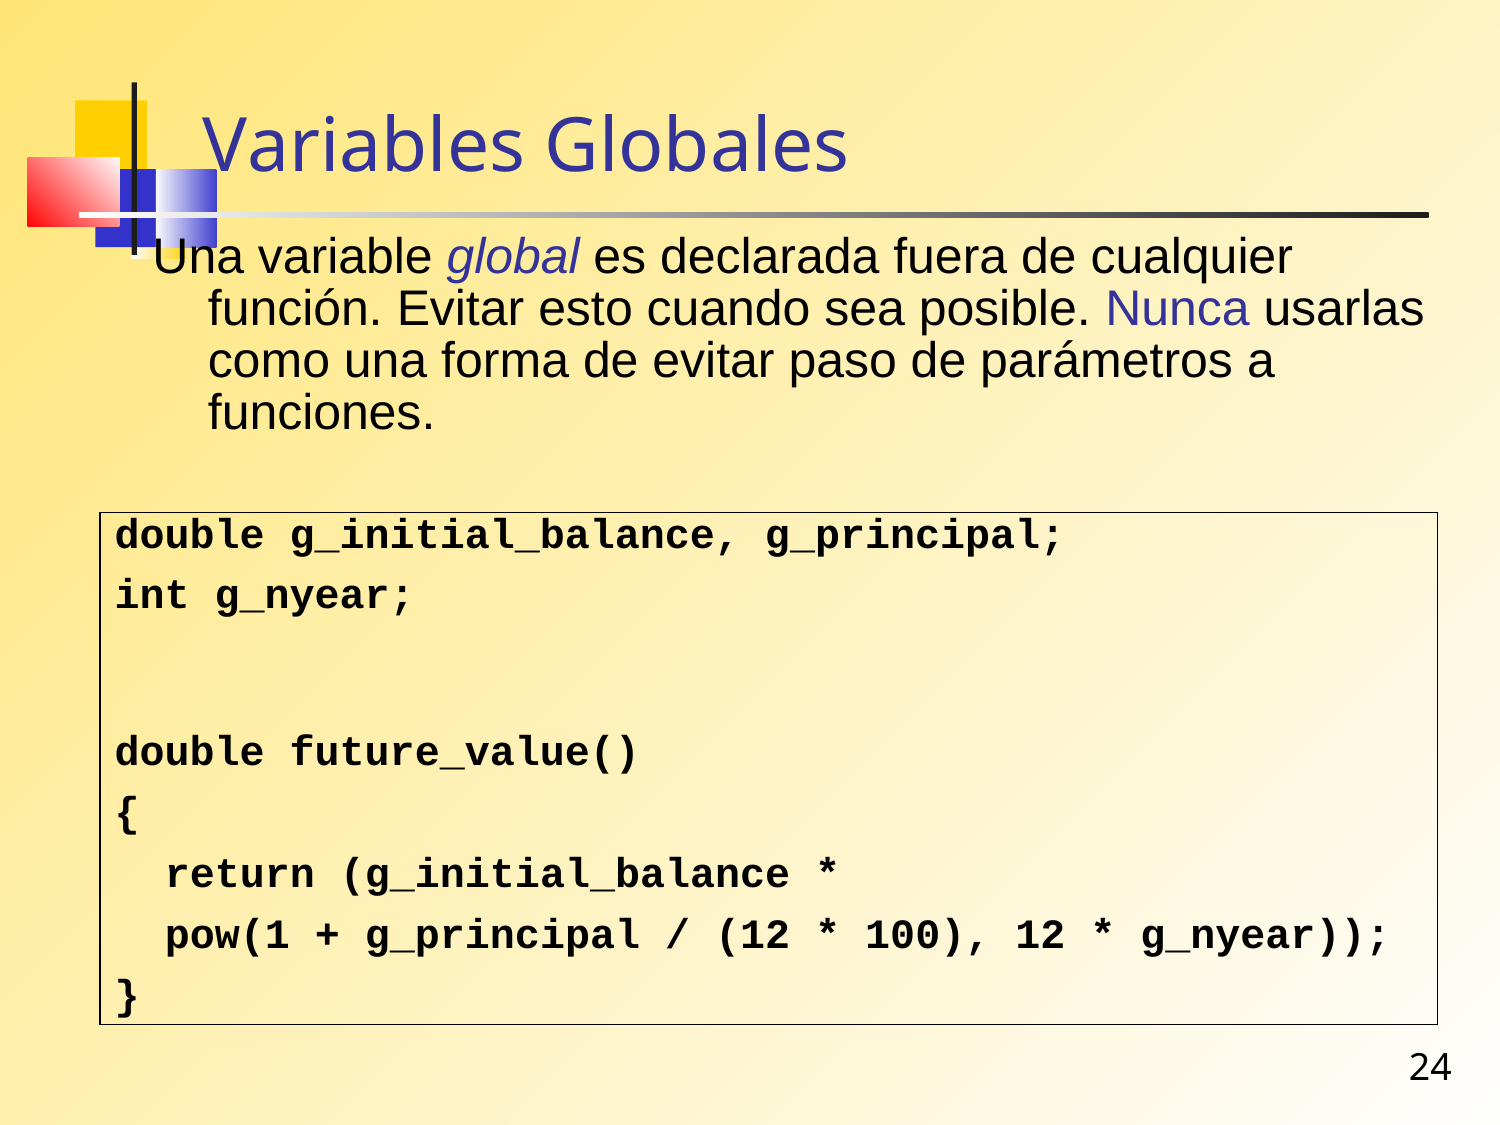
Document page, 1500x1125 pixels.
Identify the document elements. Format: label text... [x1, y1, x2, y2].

title Variables Globales [187, 37, 1466, 201]
text_box double g_initial_balance, g_principal; int g_nyear; double future_value()‏ { return (g_initial_balance * pow(1 + g_principal / (12 * 100), 12 * g_nyear)); } [99, 512, 1438, 1025]
list Una variable global es declarada fuera de cualquier función. Evitar esto cuando sea posible. Nunca usarlas como una forma de evitar paso de parámetros a funciones. [137, 224, 1463, 988]
